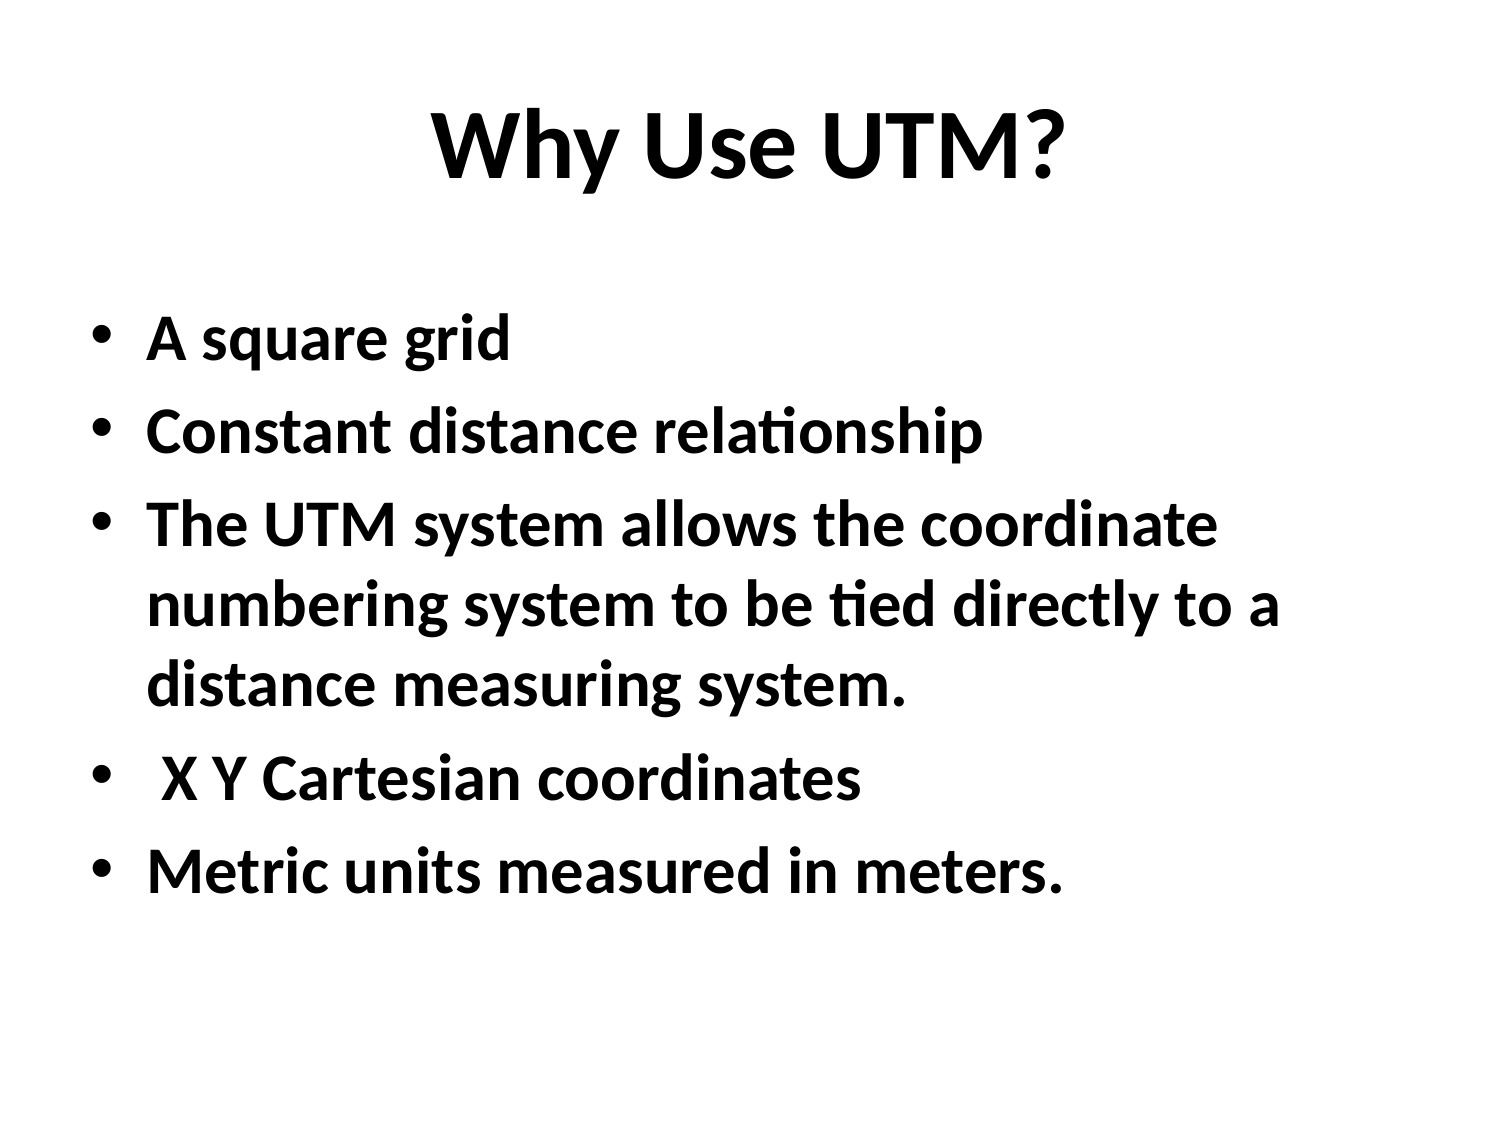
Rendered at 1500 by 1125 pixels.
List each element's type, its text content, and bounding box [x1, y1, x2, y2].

title Why Use UTM? [75, 45, 1425, 192]
list A square grid Constant distance relationship The UTM system allows the coordinate numbering system to be tied directly to a distance measuring system. X Y Cartesian coordinates Metric units measured in meters. [75, 192, 1425, 1034]
